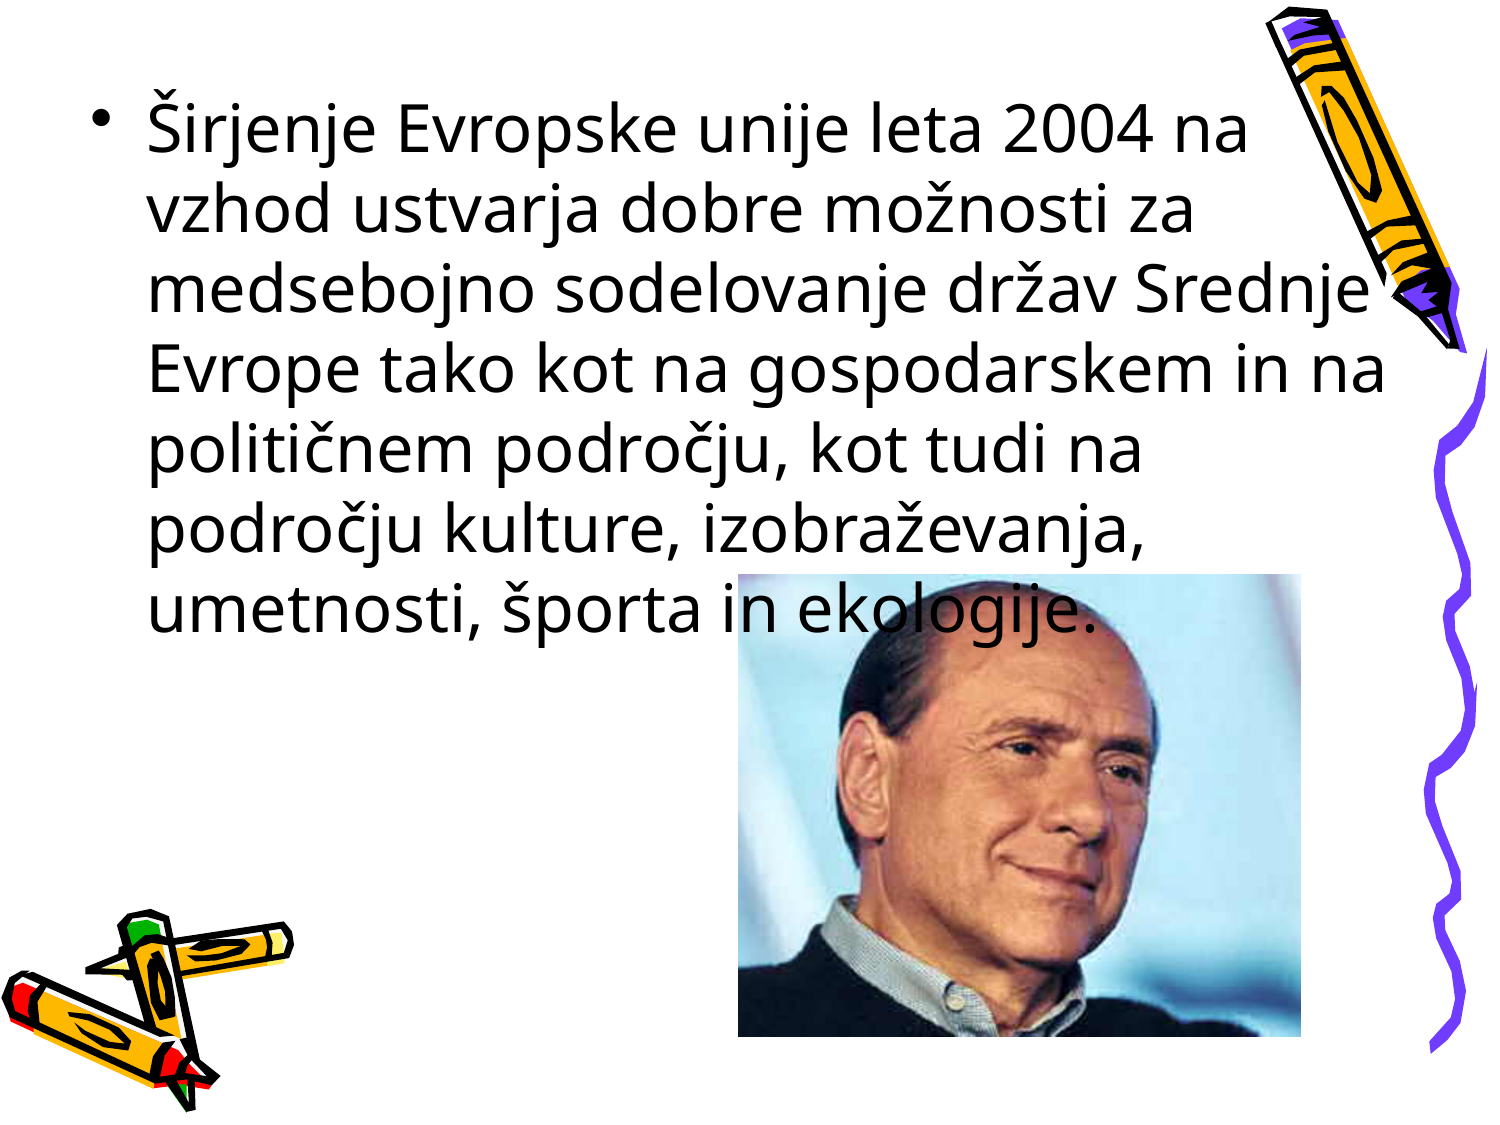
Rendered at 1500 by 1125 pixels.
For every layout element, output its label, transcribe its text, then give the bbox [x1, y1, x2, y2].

picture [738, 1005, 1301, 1037]
list Širjenje Evropske unije leta 2004 na vzhod ustvarja dobre možnosti za medsebojno sodelovanje držav Srednje Evrope tako kot na gospodarskem in na političnem področju, kot tudi na področju kulture, izobraževanja, umetnosti, športa in ekologije. [75, 78, 1425, 1005]
